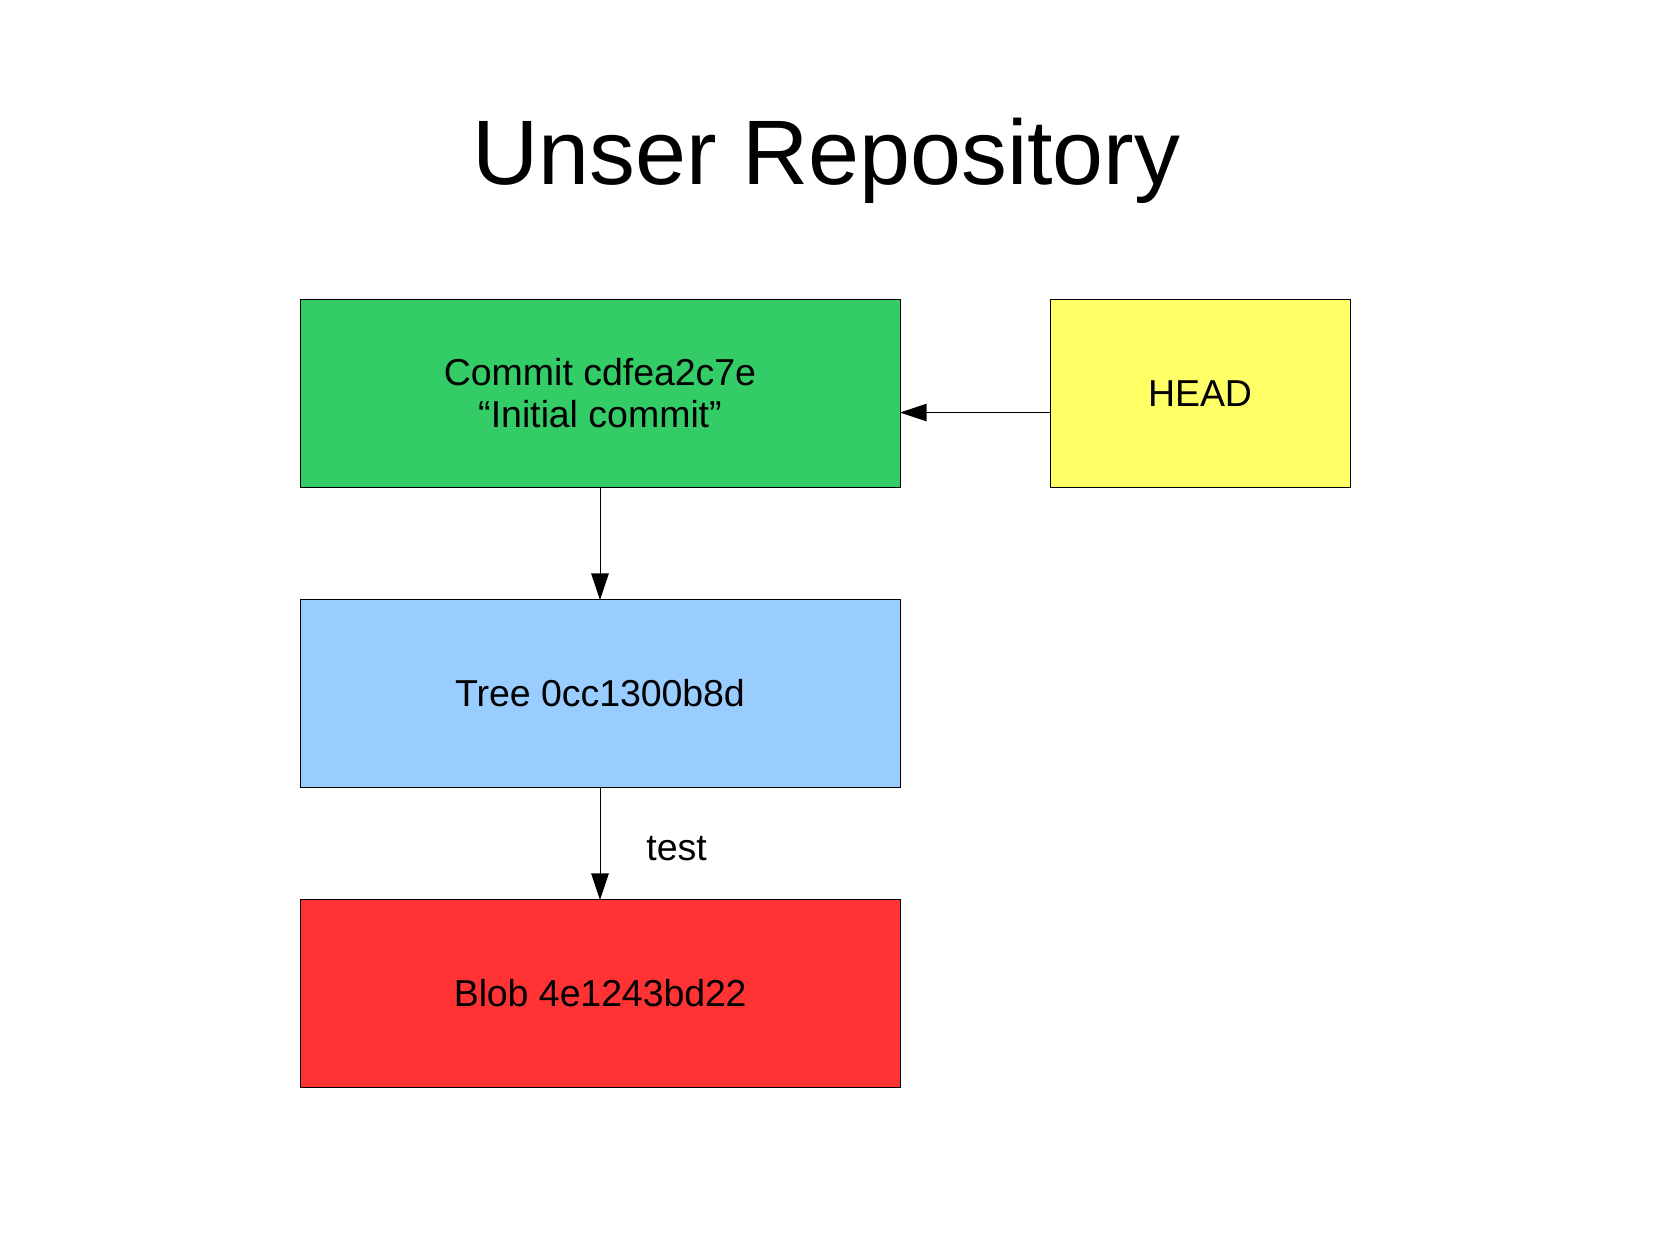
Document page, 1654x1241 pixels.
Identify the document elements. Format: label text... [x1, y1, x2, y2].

text_box HEAD [1050, 299, 1351, 488]
text_box test [631, 819, 722, 876]
title Unser Repository [82, 56, 1571, 250]
text_box Commit cdfea2c7e “Initial commit” [300, 299, 901, 488]
text_box Blob 4e1243bd22 [300, 899, 901, 1088]
text_box Tree 0cc1300b8d [300, 599, 901, 788]
